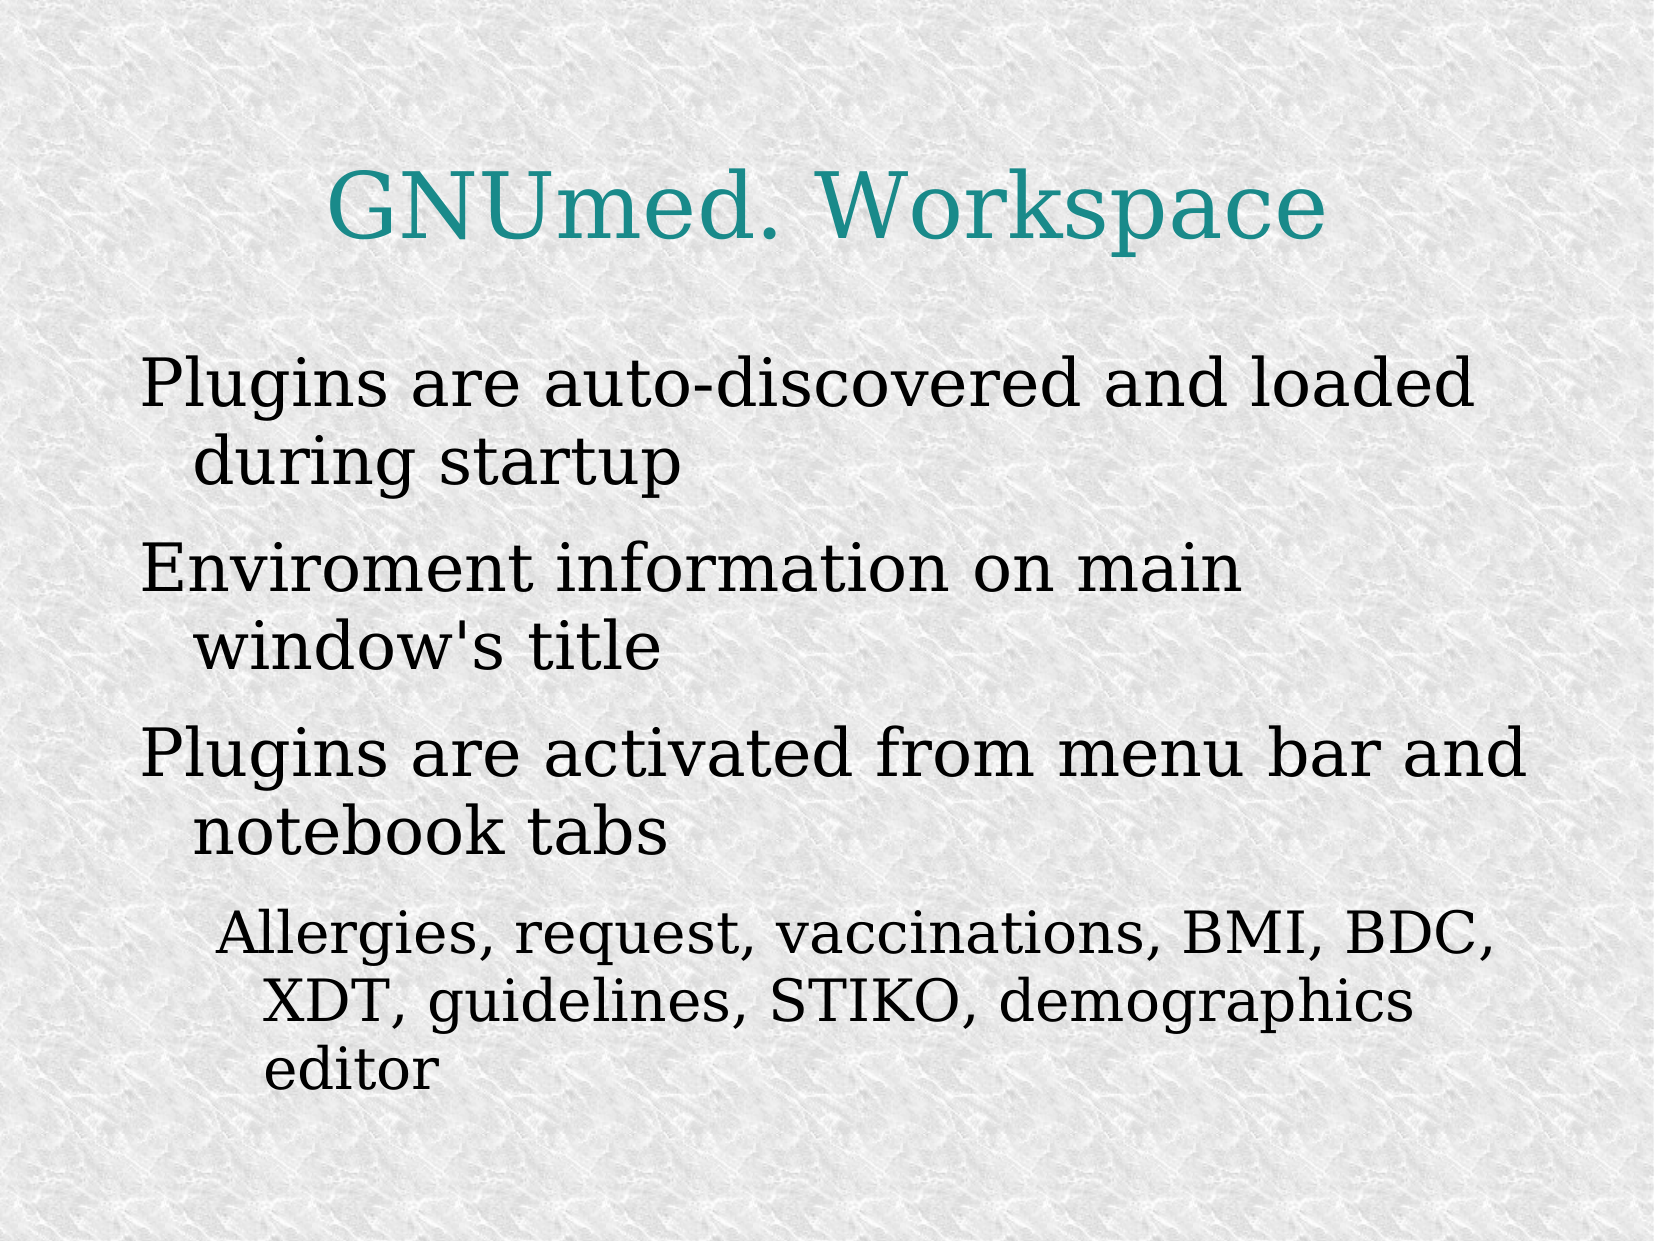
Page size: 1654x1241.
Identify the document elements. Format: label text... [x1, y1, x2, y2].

title GNUmed. Workspace [121, 102, 1534, 311]
picture [0, 0, 1654, 1241]
list Plugins are auto-discovered and loaded during startup Enviroment information on main window's title Plugins are activated from menu bar and notebook tabs Allergies, request, vaccinations, BMI, BDC, XDT, guidelines, STIKO, demographics editor [121, 344, 1534, 1127]
